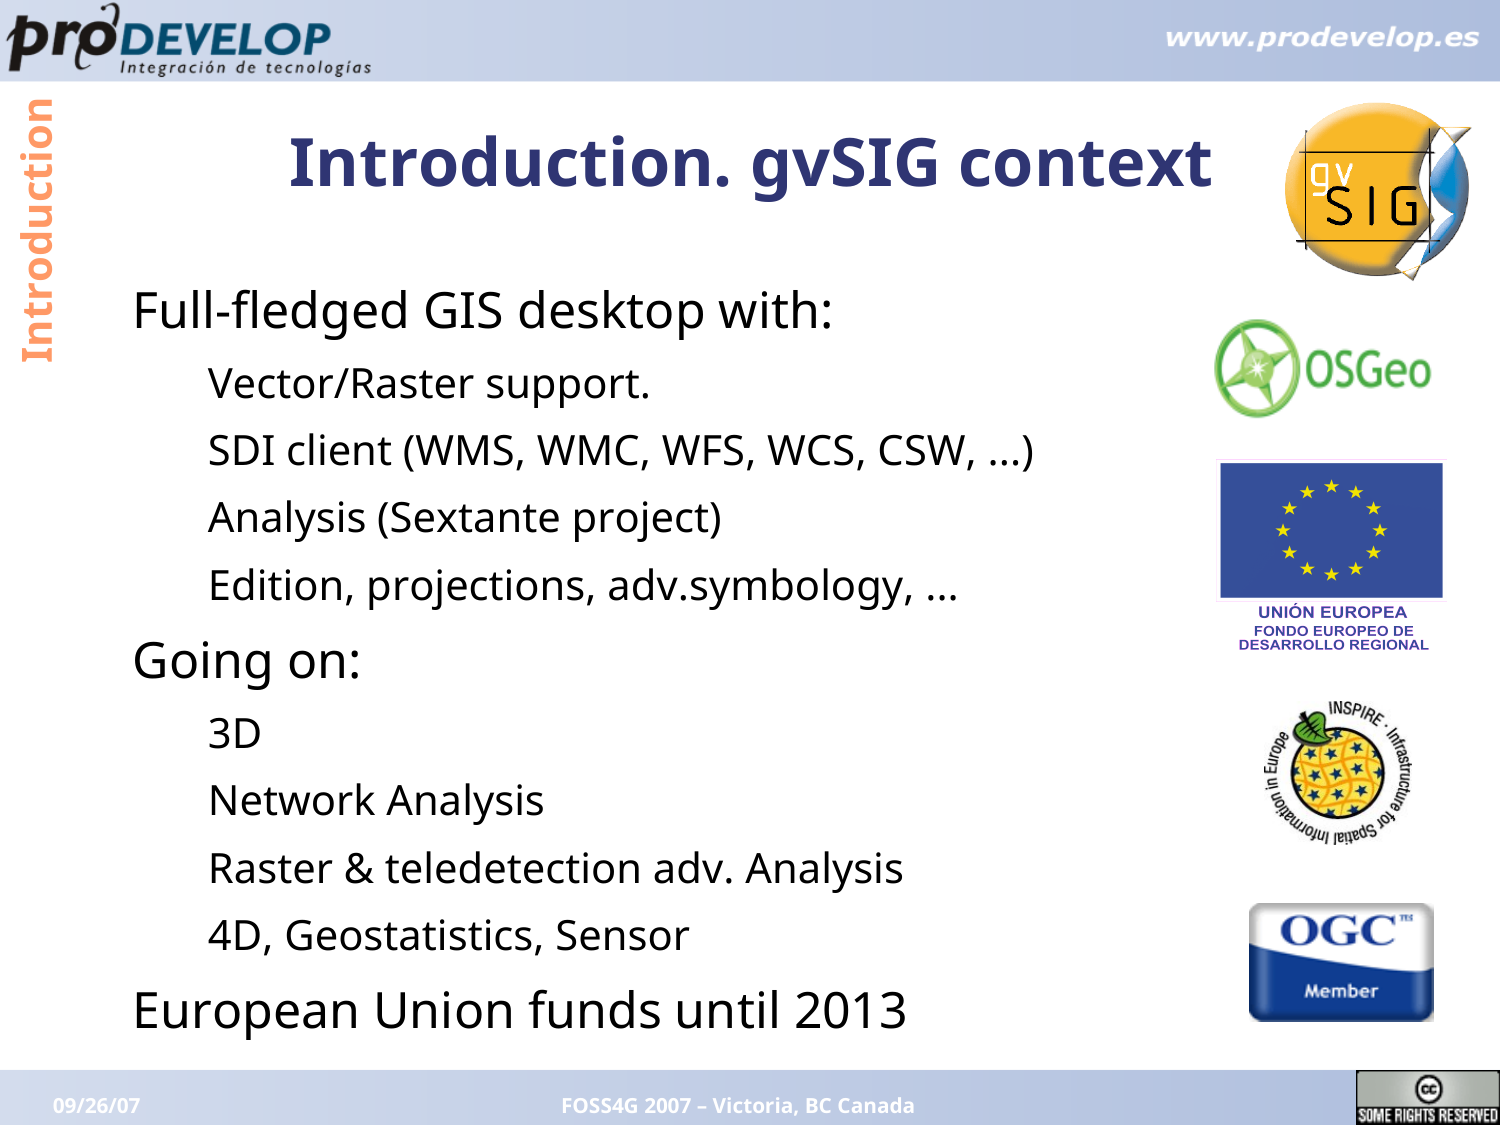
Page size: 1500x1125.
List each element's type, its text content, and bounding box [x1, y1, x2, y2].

title Introduction [0, 76, 71, 384]
picture [0, 0, 1500, 1125]
title Introduction. gvSIG context [76, 66, 1427, 254]
list Full-fledged GIS desktop with: Vector/Raster support. SDI client (WMS, WMC, WFS, WCS, CSW, ...) Analysis (Sextante project) Edition, projections, adv.symbology, ... Going on: 3D Network Analysis Raster & teledetection adv. Analysis 4D, Geostatistics, Sensor European Union funds until 2013 [118, 267, 1182, 939]
